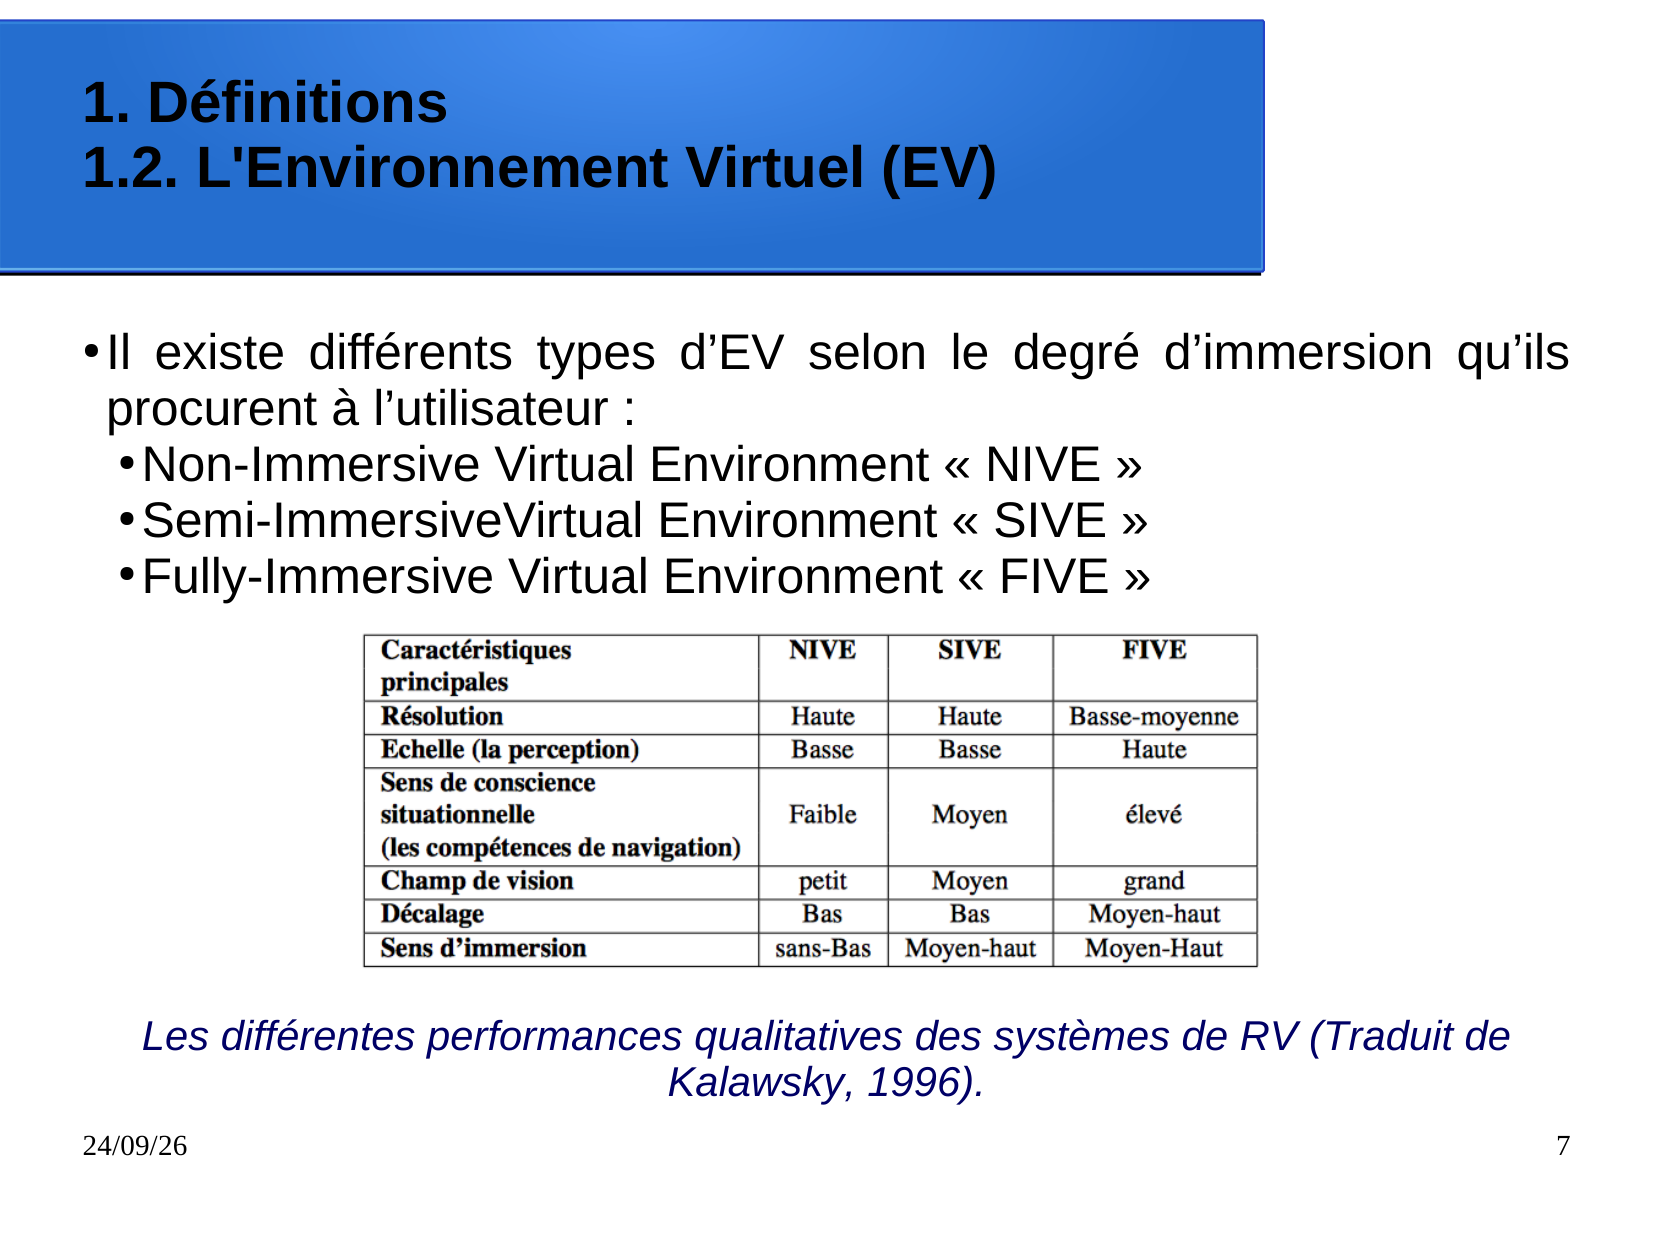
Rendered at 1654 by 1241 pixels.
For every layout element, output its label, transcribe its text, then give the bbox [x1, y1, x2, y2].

subtitle Il existe différents types d’EV selon le degré d’immersion qu’ils procurent à l’utilisateur : Non-Immersive Virtual Environment « NIVE » Semi-ImmersiveVirtual Environment « SIVE » Fully-Immersive Virtual Environment « FIVE » Les différentes performances qualitatives des systèmes de RV (Traduit de Kalawsky, 1996). [82, 324, 1571, 1241]
picture [354, 625, 1270, 977]
title 1. Définitions 1.2. L'Environnement Virtuel (EV) [82, 69, 1264, 238]
